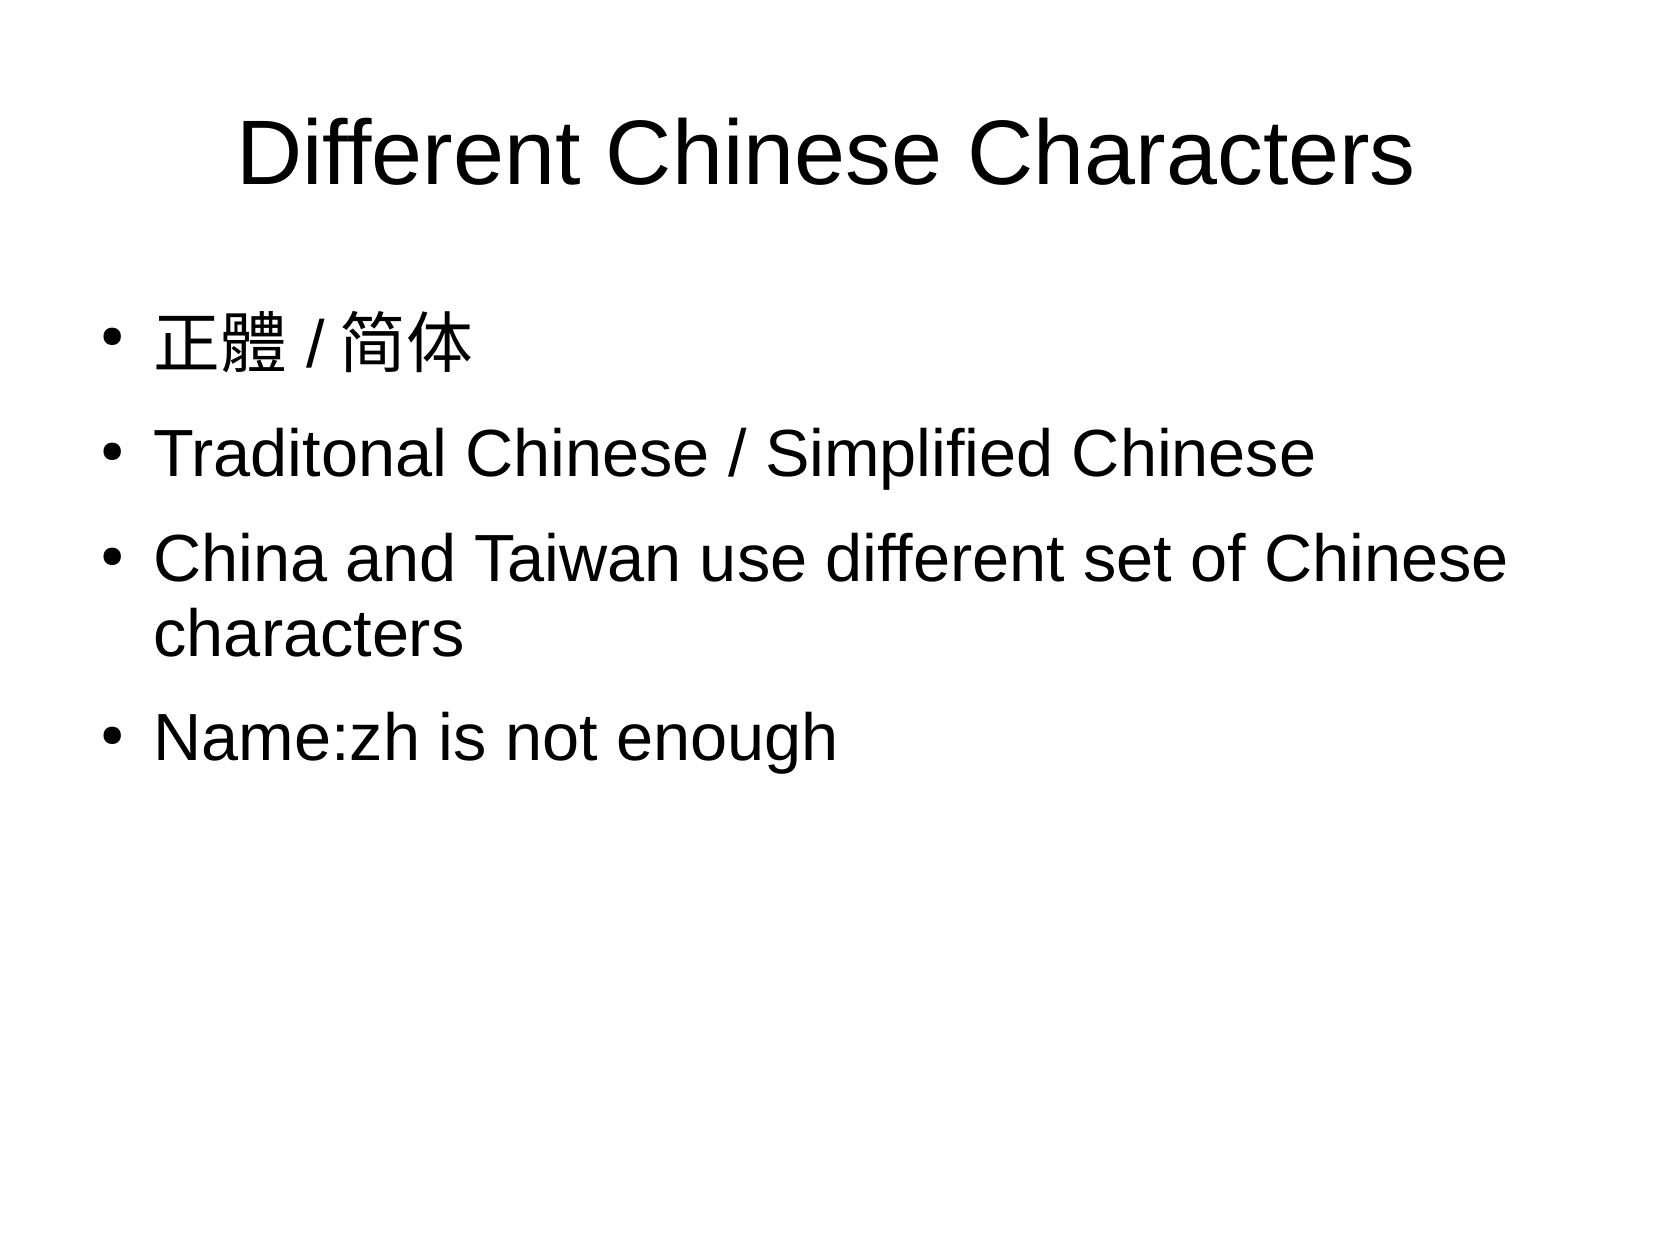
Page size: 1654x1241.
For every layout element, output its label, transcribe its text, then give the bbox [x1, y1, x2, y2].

list 正體/简体 Traditonal Chinese / Simplified Chinese China and Taiwan use different set of Chinese characters Name:zh is not enough [82, 290, 1571, 1010]
title Different Chinese Characters [82, 49, 1571, 257]
